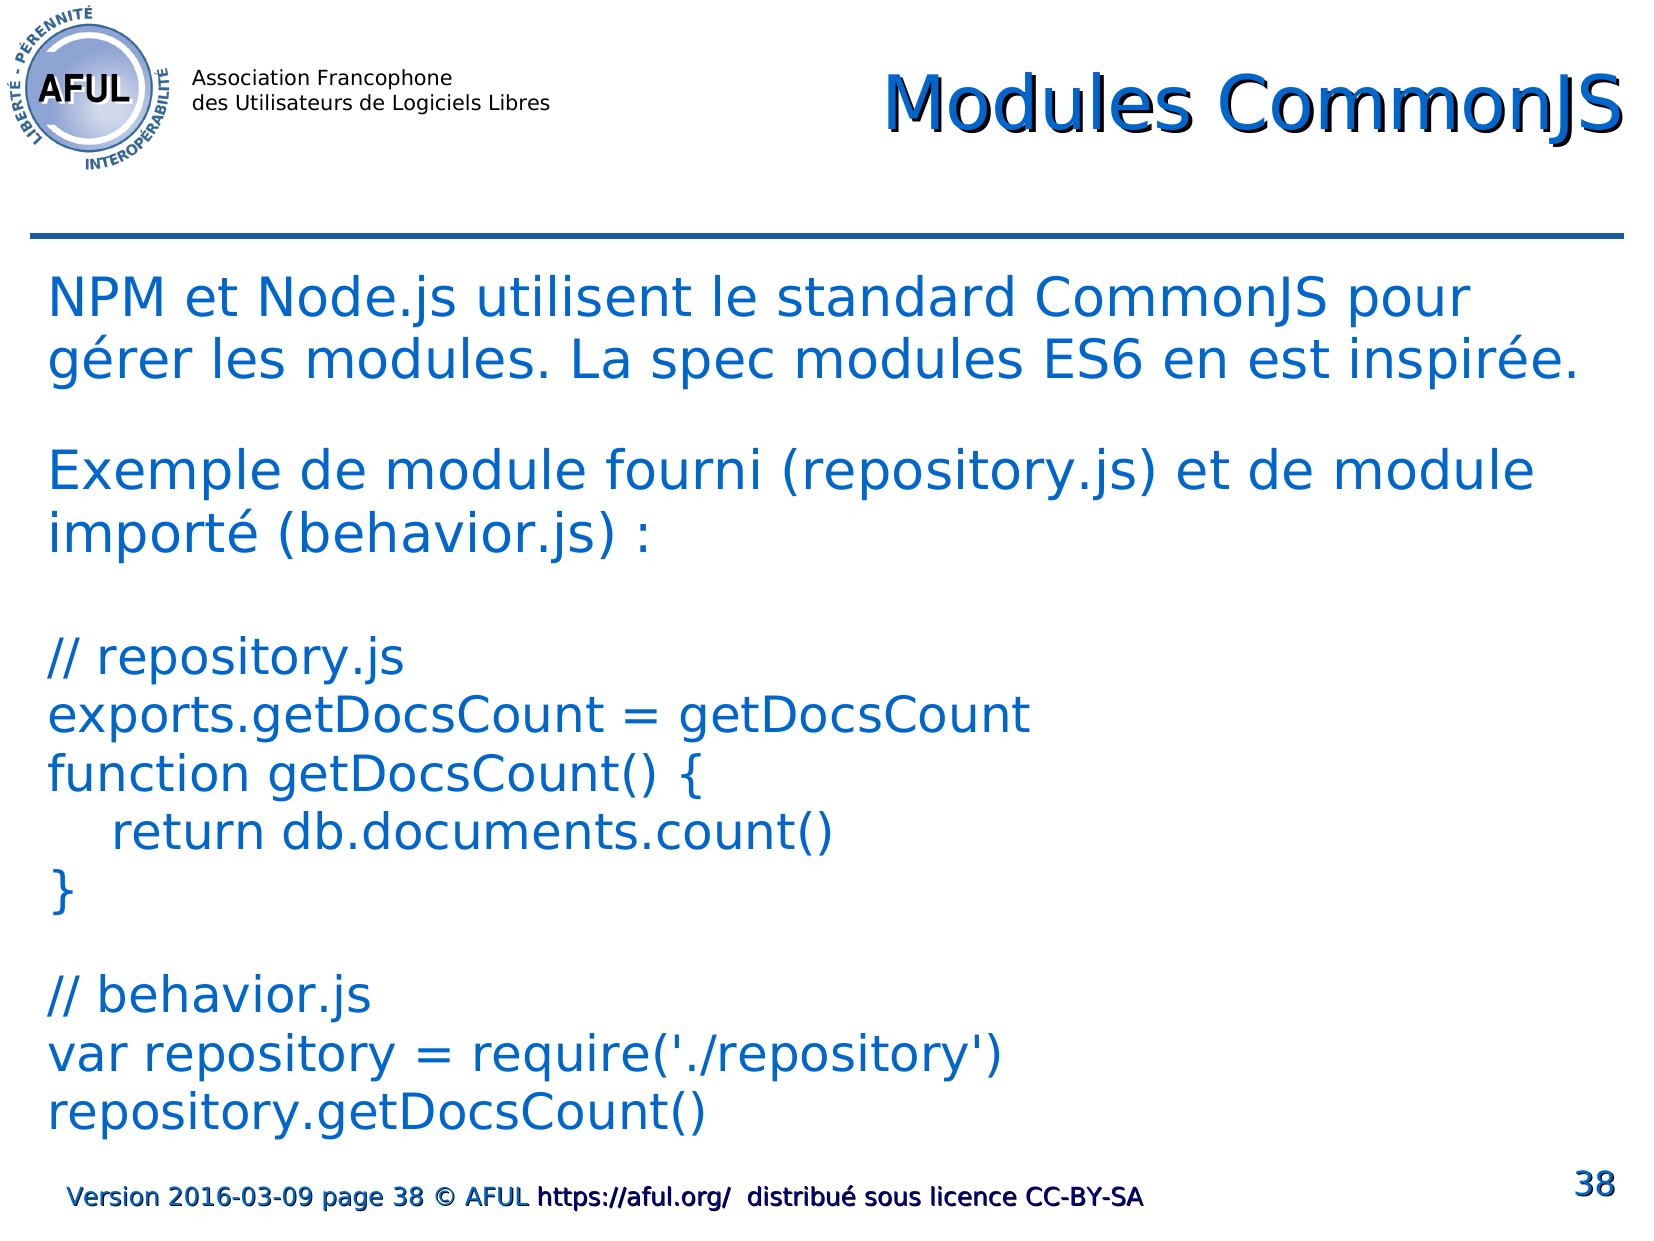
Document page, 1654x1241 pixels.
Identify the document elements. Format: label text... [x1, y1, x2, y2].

title Modules CommonJS [501, 0, 1625, 207]
picture [0, 0, 178, 178]
list NPM et Node.js utilisent le standard CommonJS pour gérer les modules. La spec modules ES6 en est inspirée. Exemple de module fourni (repository.js) et de module importé (behavior.js) : // repository.js exports.getDocsCount = getDocsCount function getDocsCount() { return db.documents.count() } // behavior.js var repository = require('./repository') repository.getDocsCount() [47, 265, 1595, 1211]
